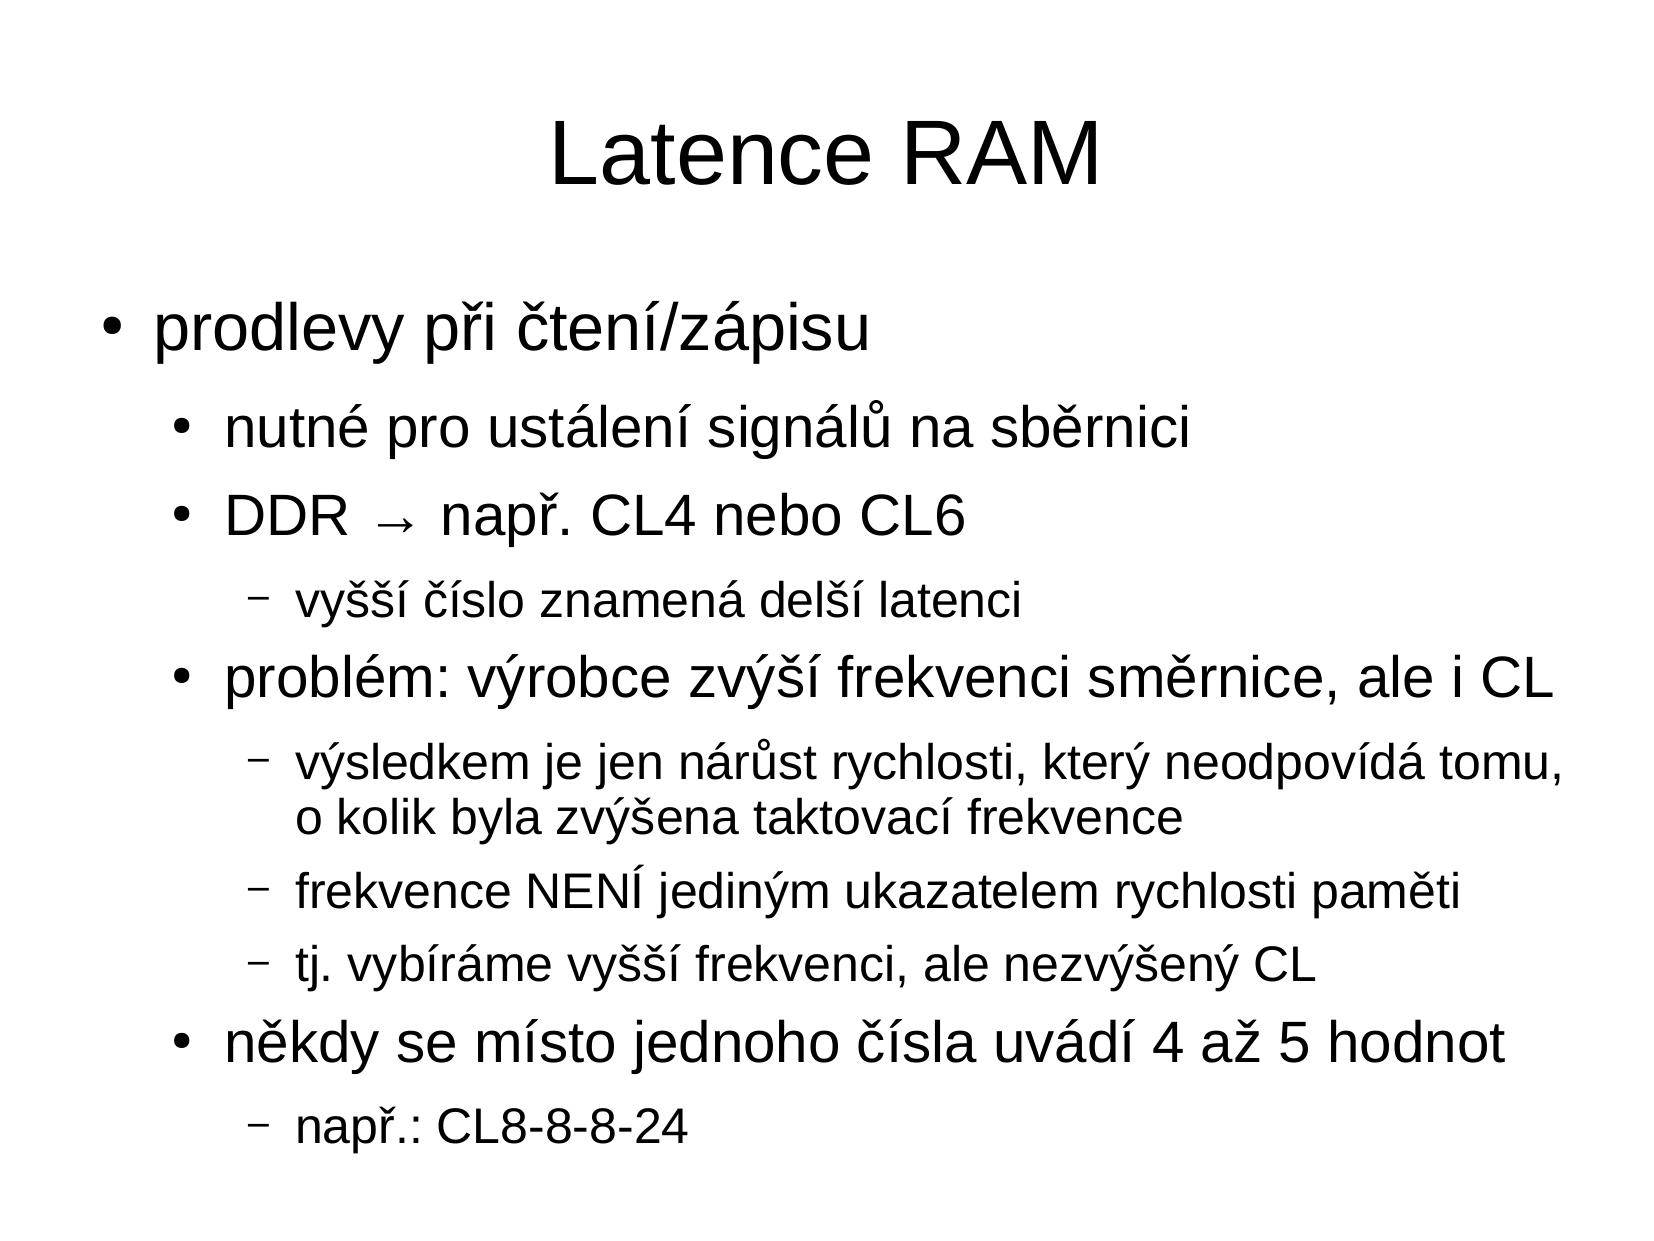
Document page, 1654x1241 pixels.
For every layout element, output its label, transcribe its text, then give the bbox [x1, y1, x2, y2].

list prodlevy při čtení/zápisu nutné pro ustálení signálů na sběrnici DDR → např. CL4 nebo CL6 vyšší číslo znamená delší latenci problém: výrobce zvýší frekvenci směrnice, ale i CL výsledkem je jen nárůst rychlosti, který neodpovídá tomu, o kolik byla zvýšena taktovací frekvence frekvence NENÍ jediným ukazatelem rychlosti paměti tj. vybíráme vyšší frekvenci, ale nezvýšený CL někdy se místo jednoho čísla uvádí 4 až 5 hodnot např.: CL8-8-8-24 [82, 290, 1571, 1155]
title Latence RAM [82, 49, 1571, 257]
